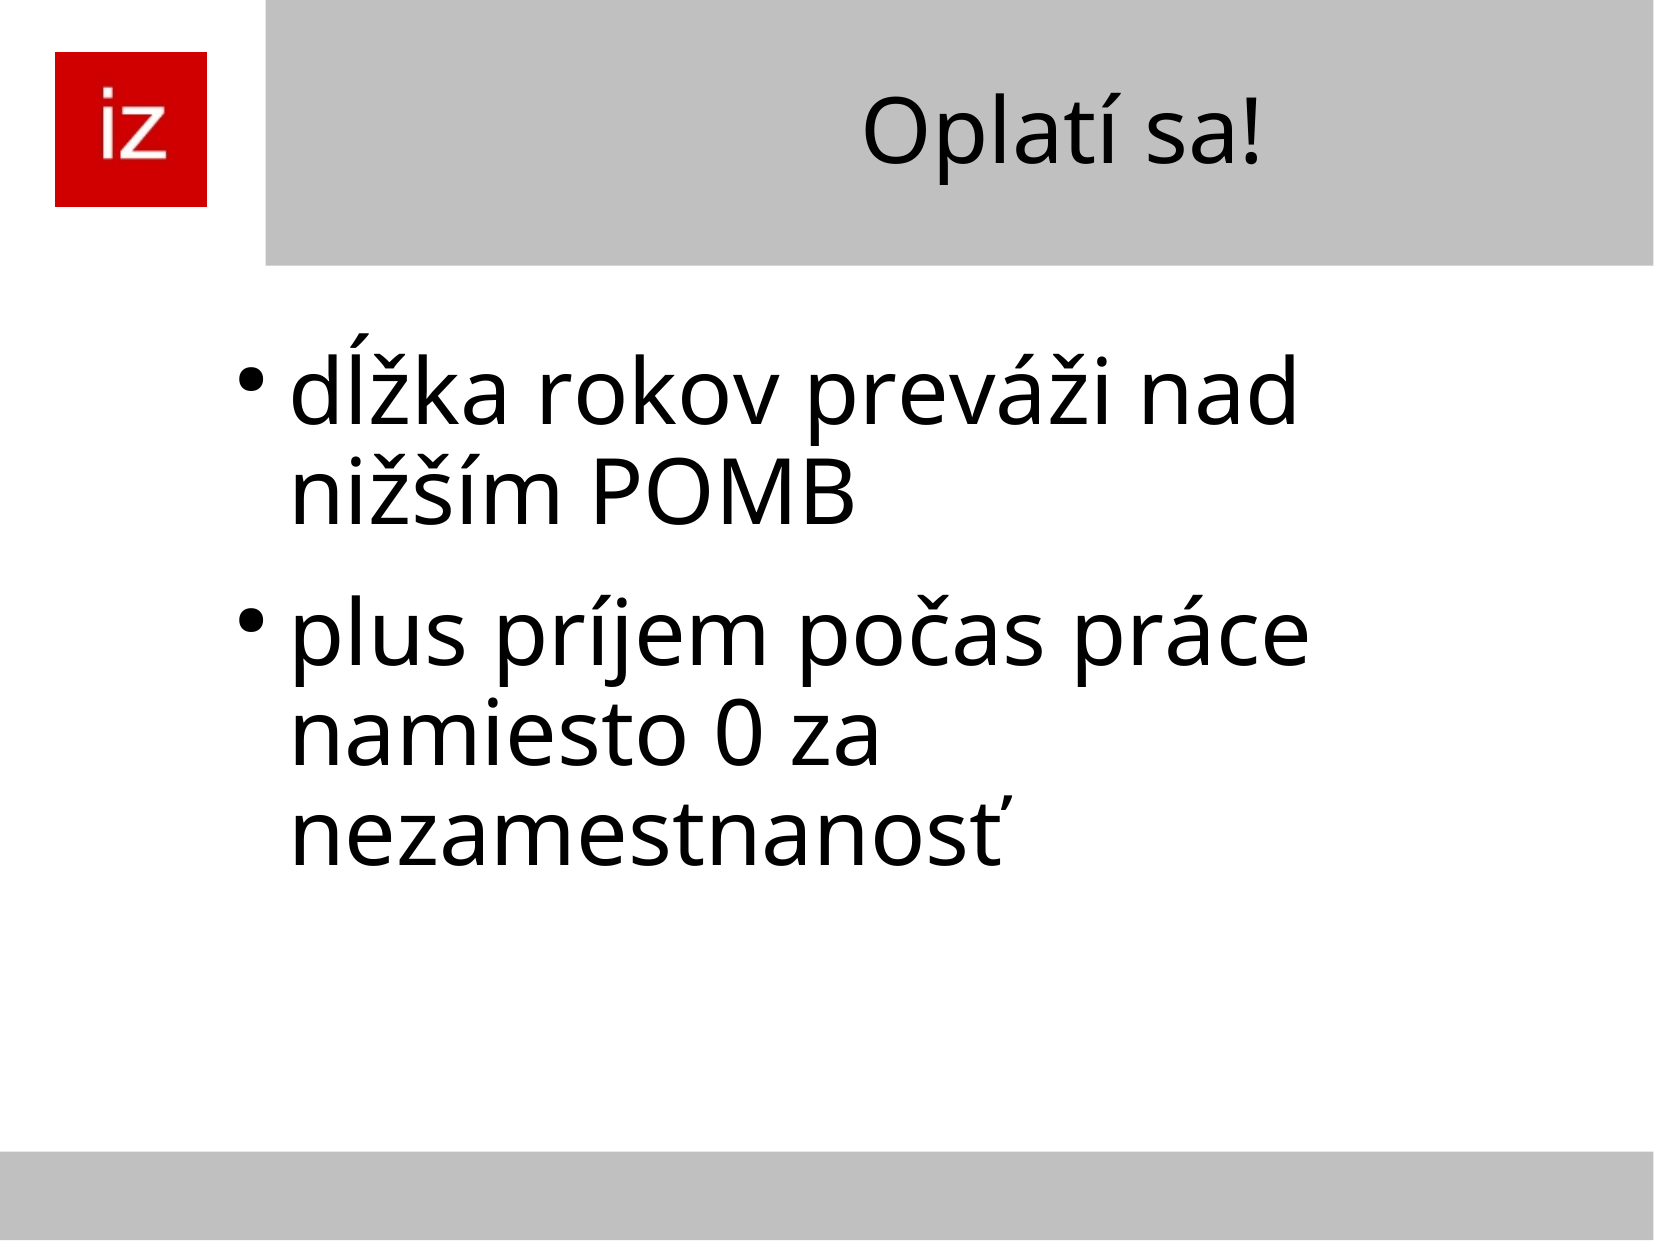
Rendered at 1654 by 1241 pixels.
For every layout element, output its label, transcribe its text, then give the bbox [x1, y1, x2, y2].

picture [55, 52, 207, 207]
title Oplatí sa! [561, 29, 1565, 237]
list dĺžka rokov preváži nad nižším POMB plus príjem počas práce namiesto 0 za nezamestnanosť [121, 344, 1533, 1126]
